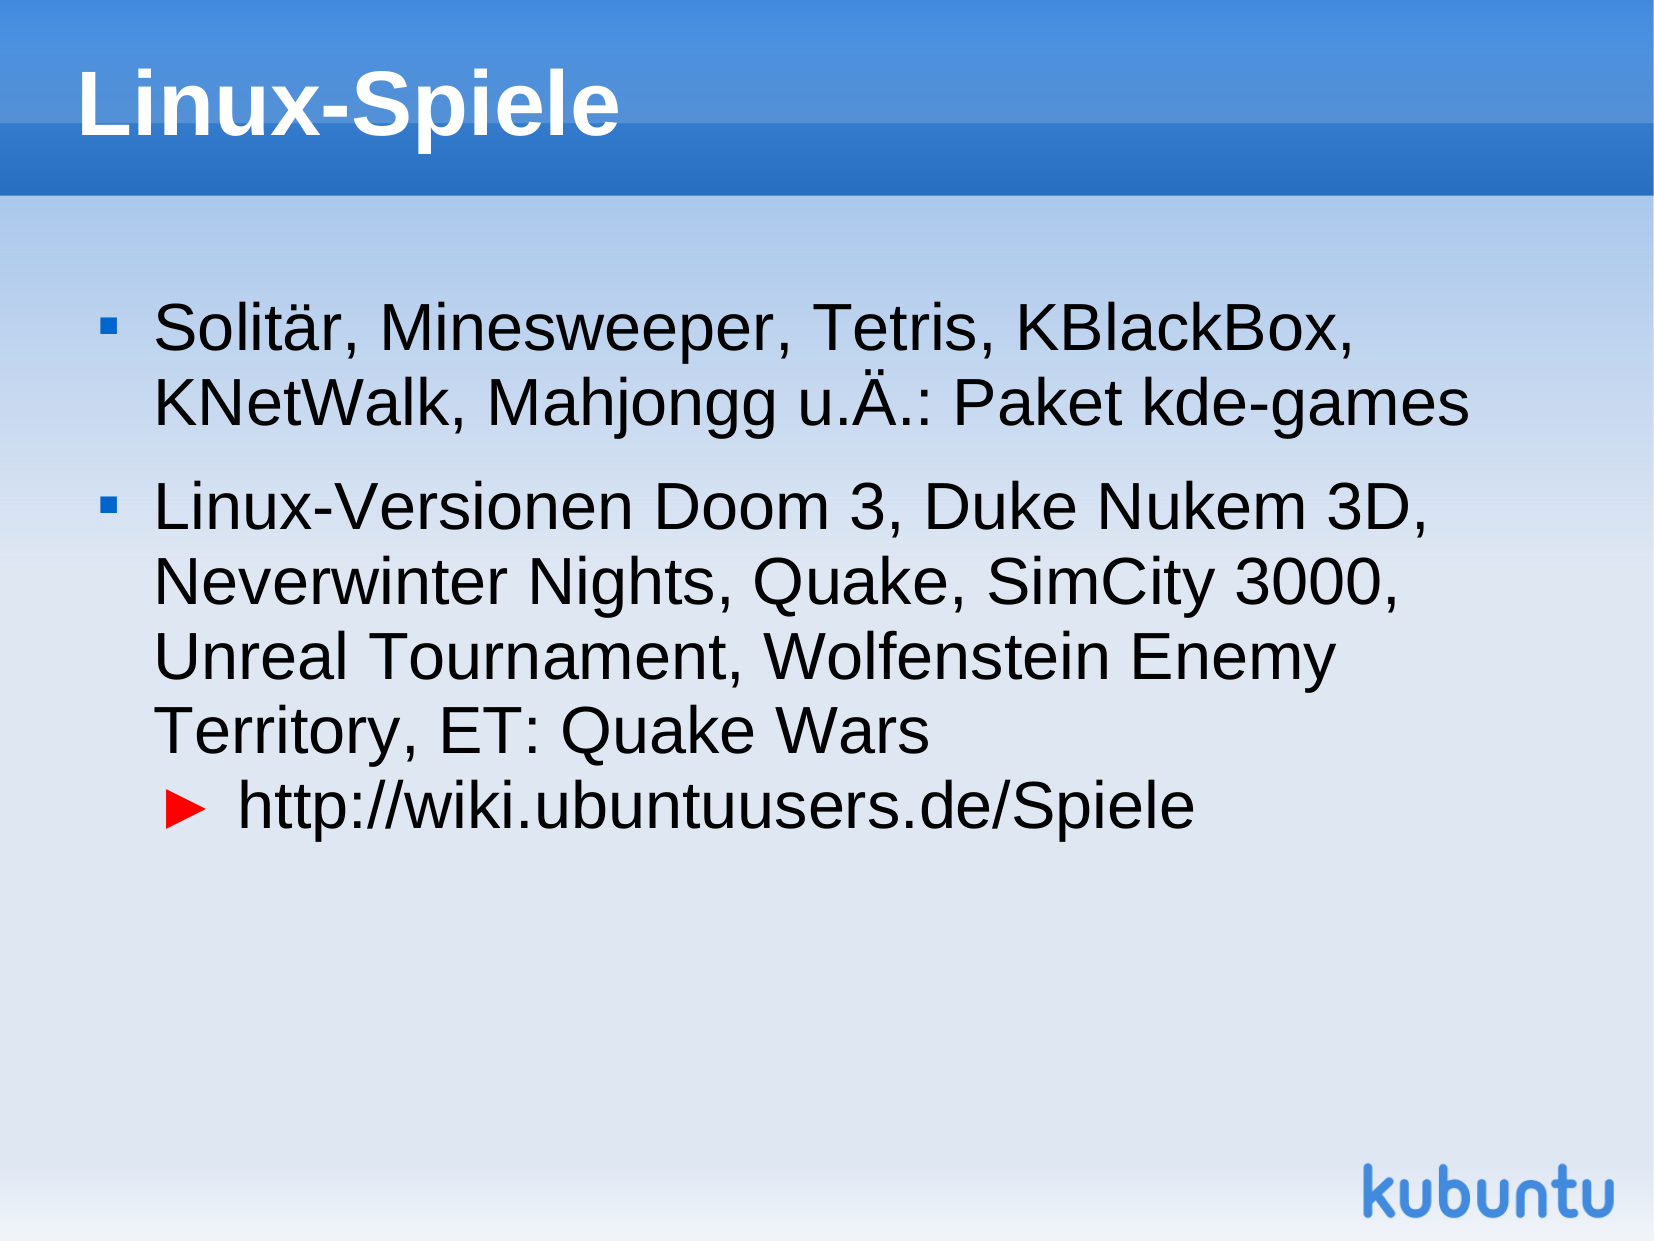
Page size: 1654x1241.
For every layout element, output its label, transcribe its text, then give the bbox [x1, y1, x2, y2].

title Linux-Spiele [76, 0, 1565, 208]
list Solitär, Minesweeper, Tetris, KBlackBox, KNetWalk, Mahjongg u.Ä.: Paket kde-games Linux-Versionen Doom 3, Duke Nukem 3D, Neverwinter Nights, Quake, SimCity 3000, Unreal Tournament, Wolfenstein Enemy Territory, ET: Quake Wars ► http://wiki.ubuntuusers.de/Spiele [82, 290, 1571, 1109]
picture [0, 0, 1654, 1241]
